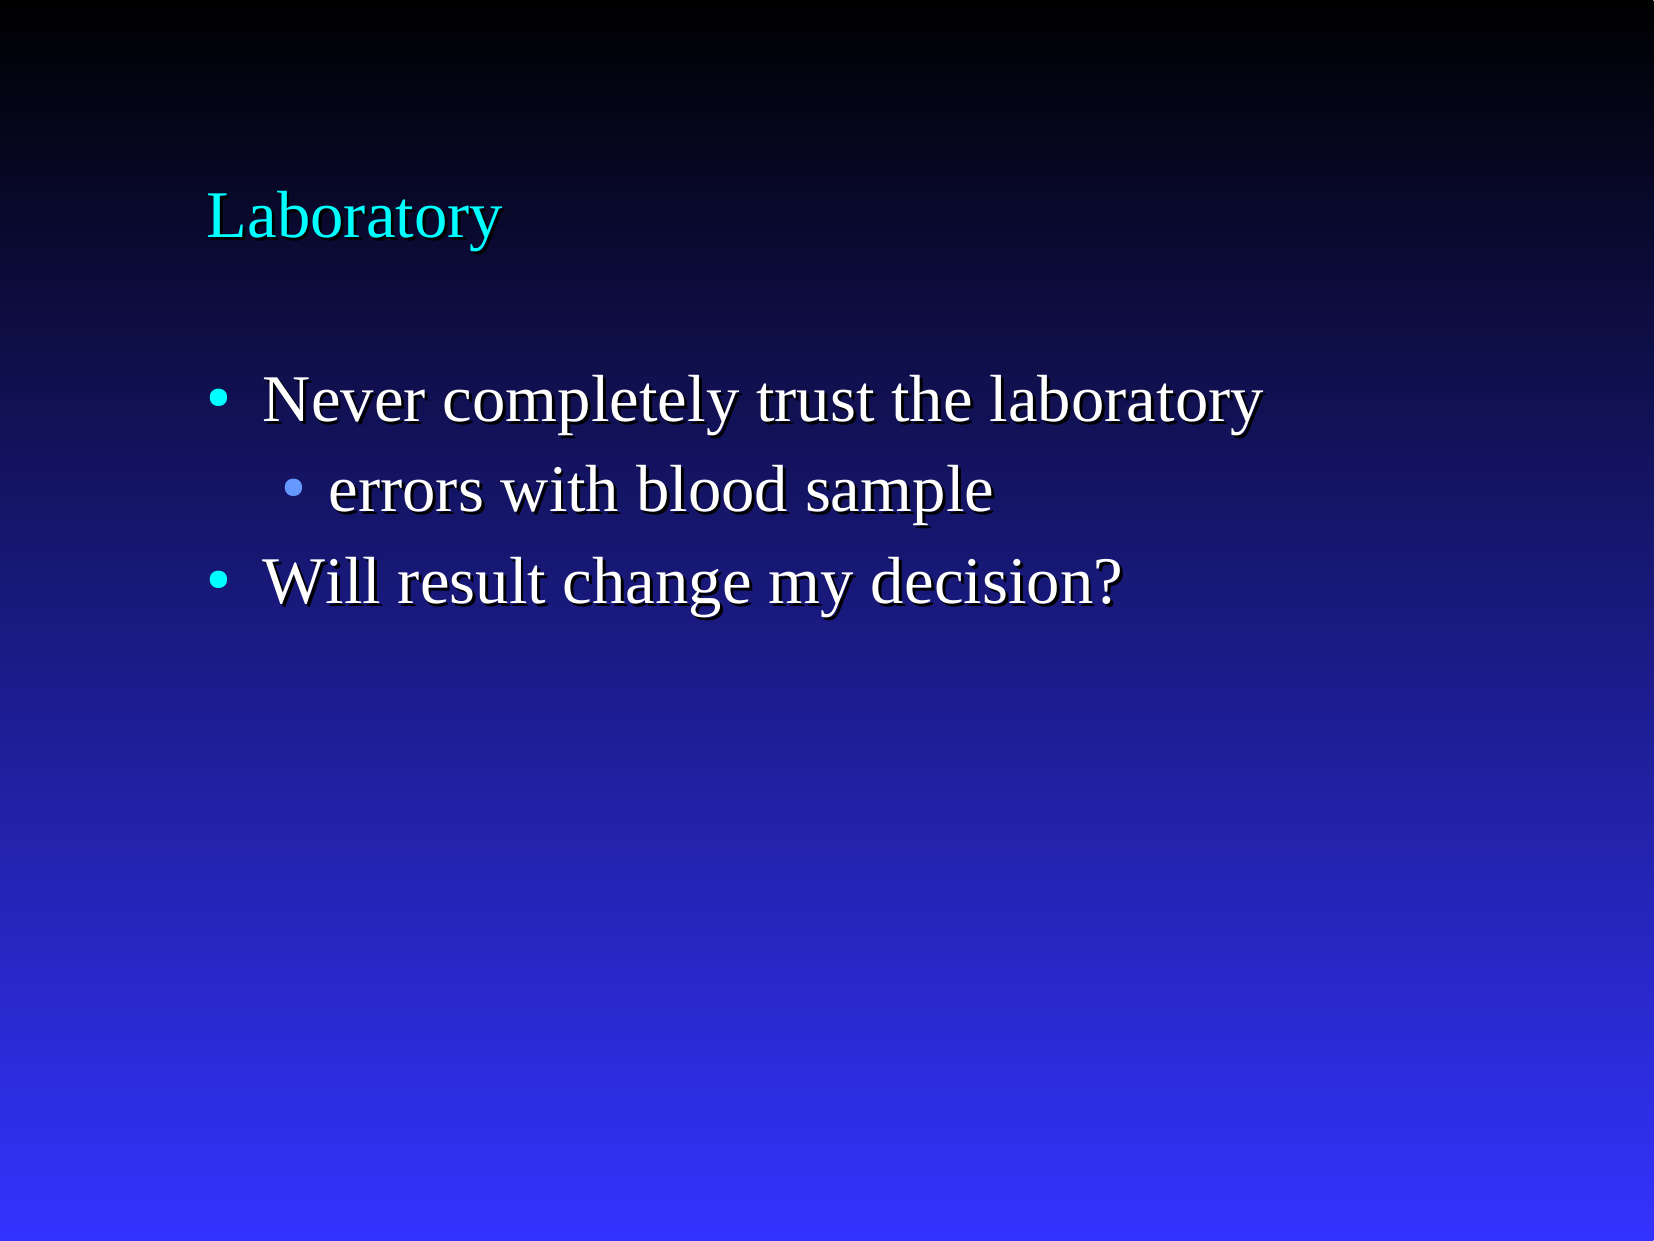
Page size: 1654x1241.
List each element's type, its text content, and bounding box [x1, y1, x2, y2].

title Laboratory [206, 110, 1613, 317]
list Never completely trust the laboratory errors with blood sample Will result change my decision? [206, 358, 1613, 1103]
